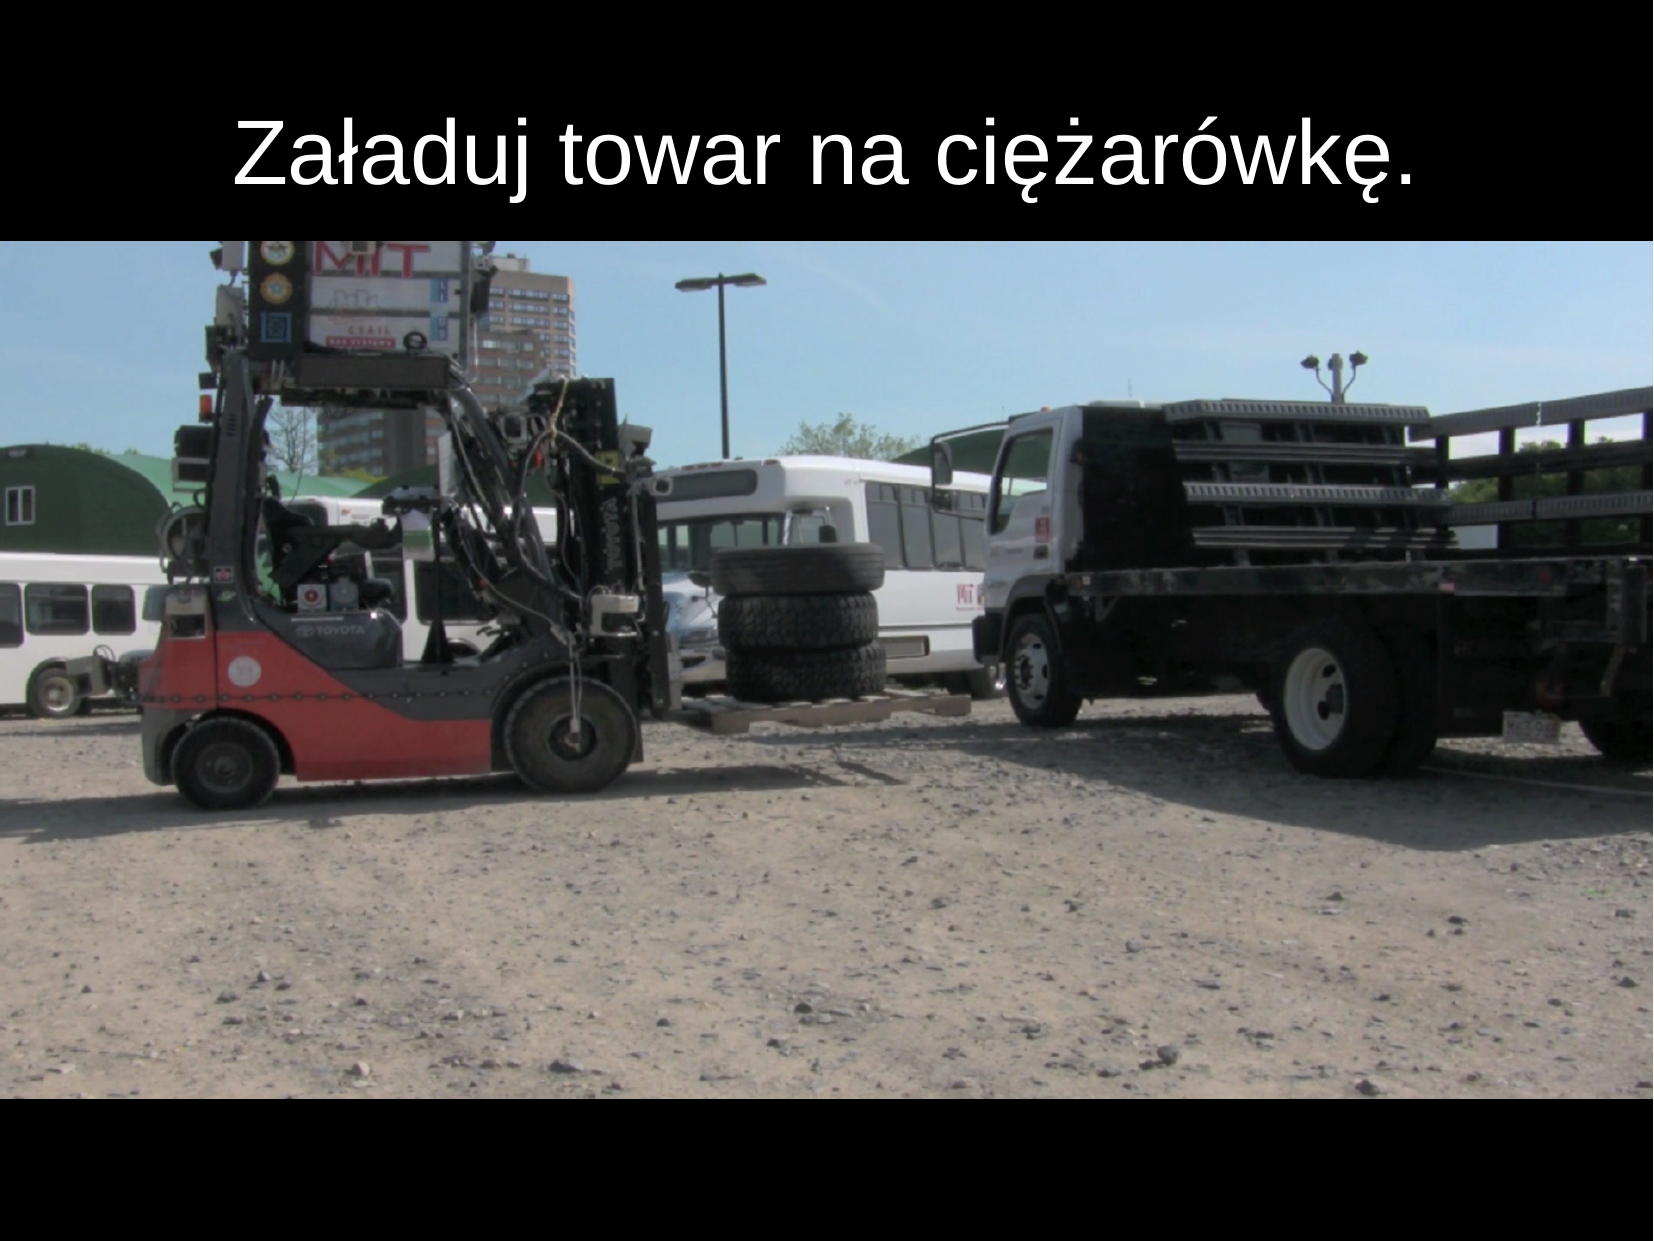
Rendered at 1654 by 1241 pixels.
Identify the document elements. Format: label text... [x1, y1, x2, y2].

picture [0, 241, 1653, 1099]
title Załaduj towar na ciężarówkę. [82, 49, 1571, 241]
